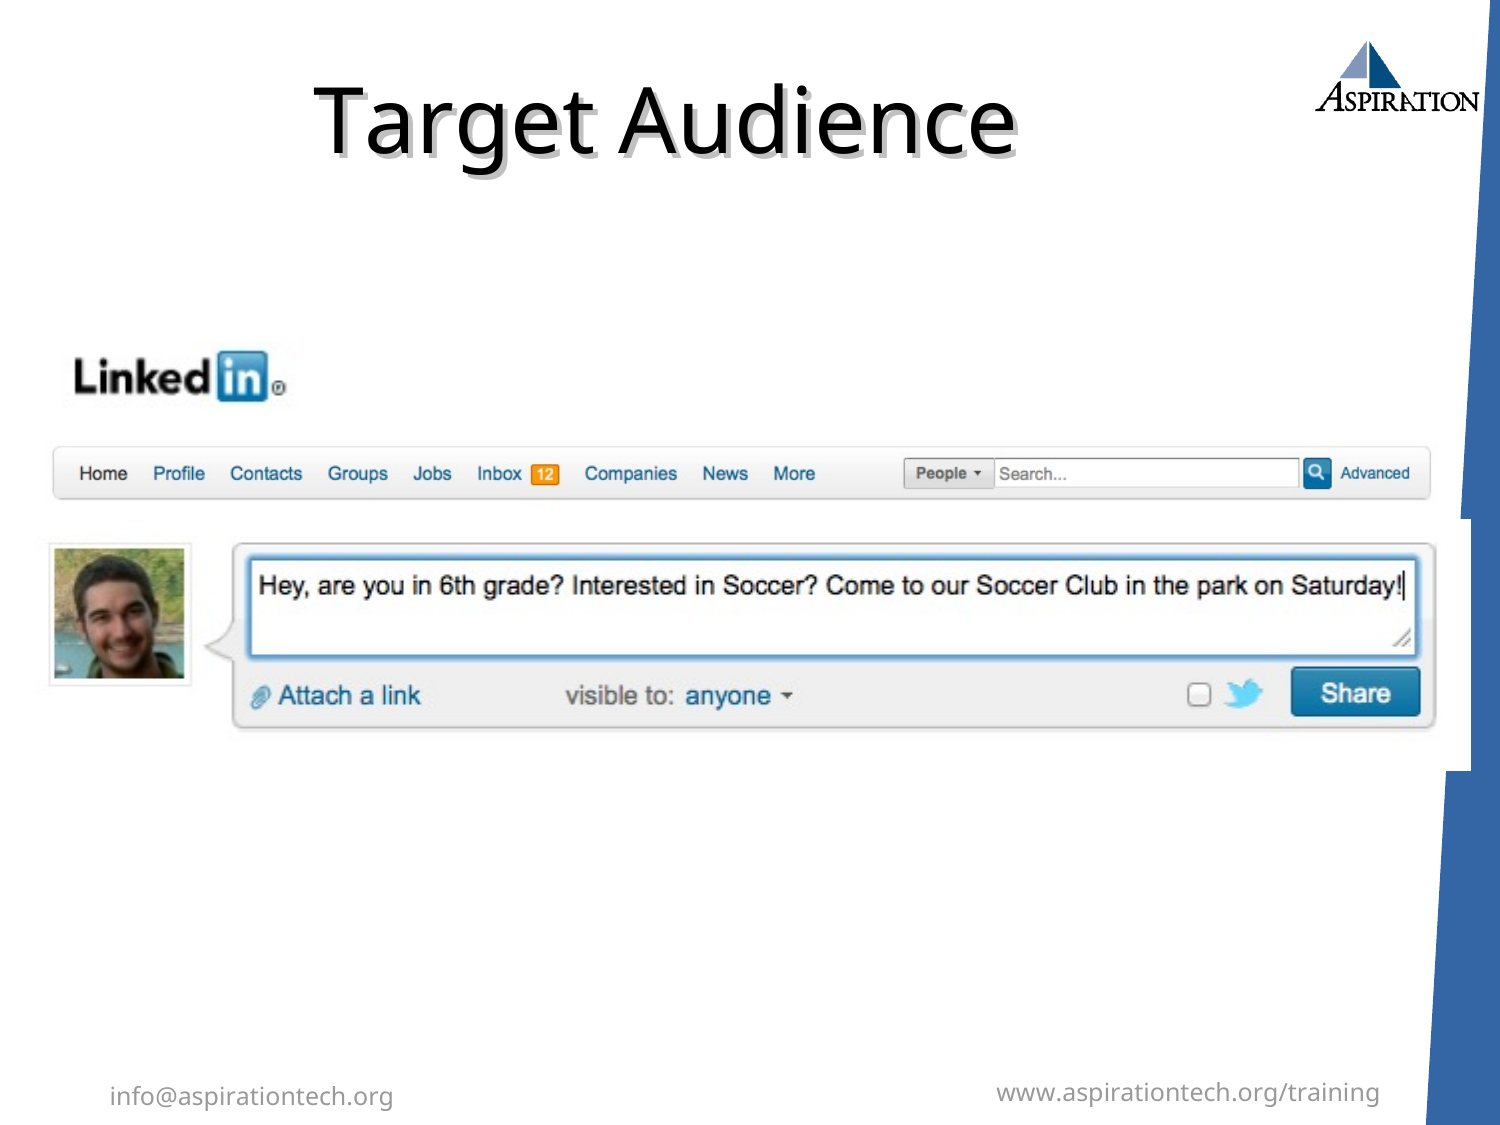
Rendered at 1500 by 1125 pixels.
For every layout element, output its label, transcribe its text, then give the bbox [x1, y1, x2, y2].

picture [61, 341, 302, 417]
picture [45, 441, 1444, 514]
picture [21, 519, 1471, 771]
title Target Audience [49, 19, 1284, 206]
picture [1315, 41, 1480, 120]
